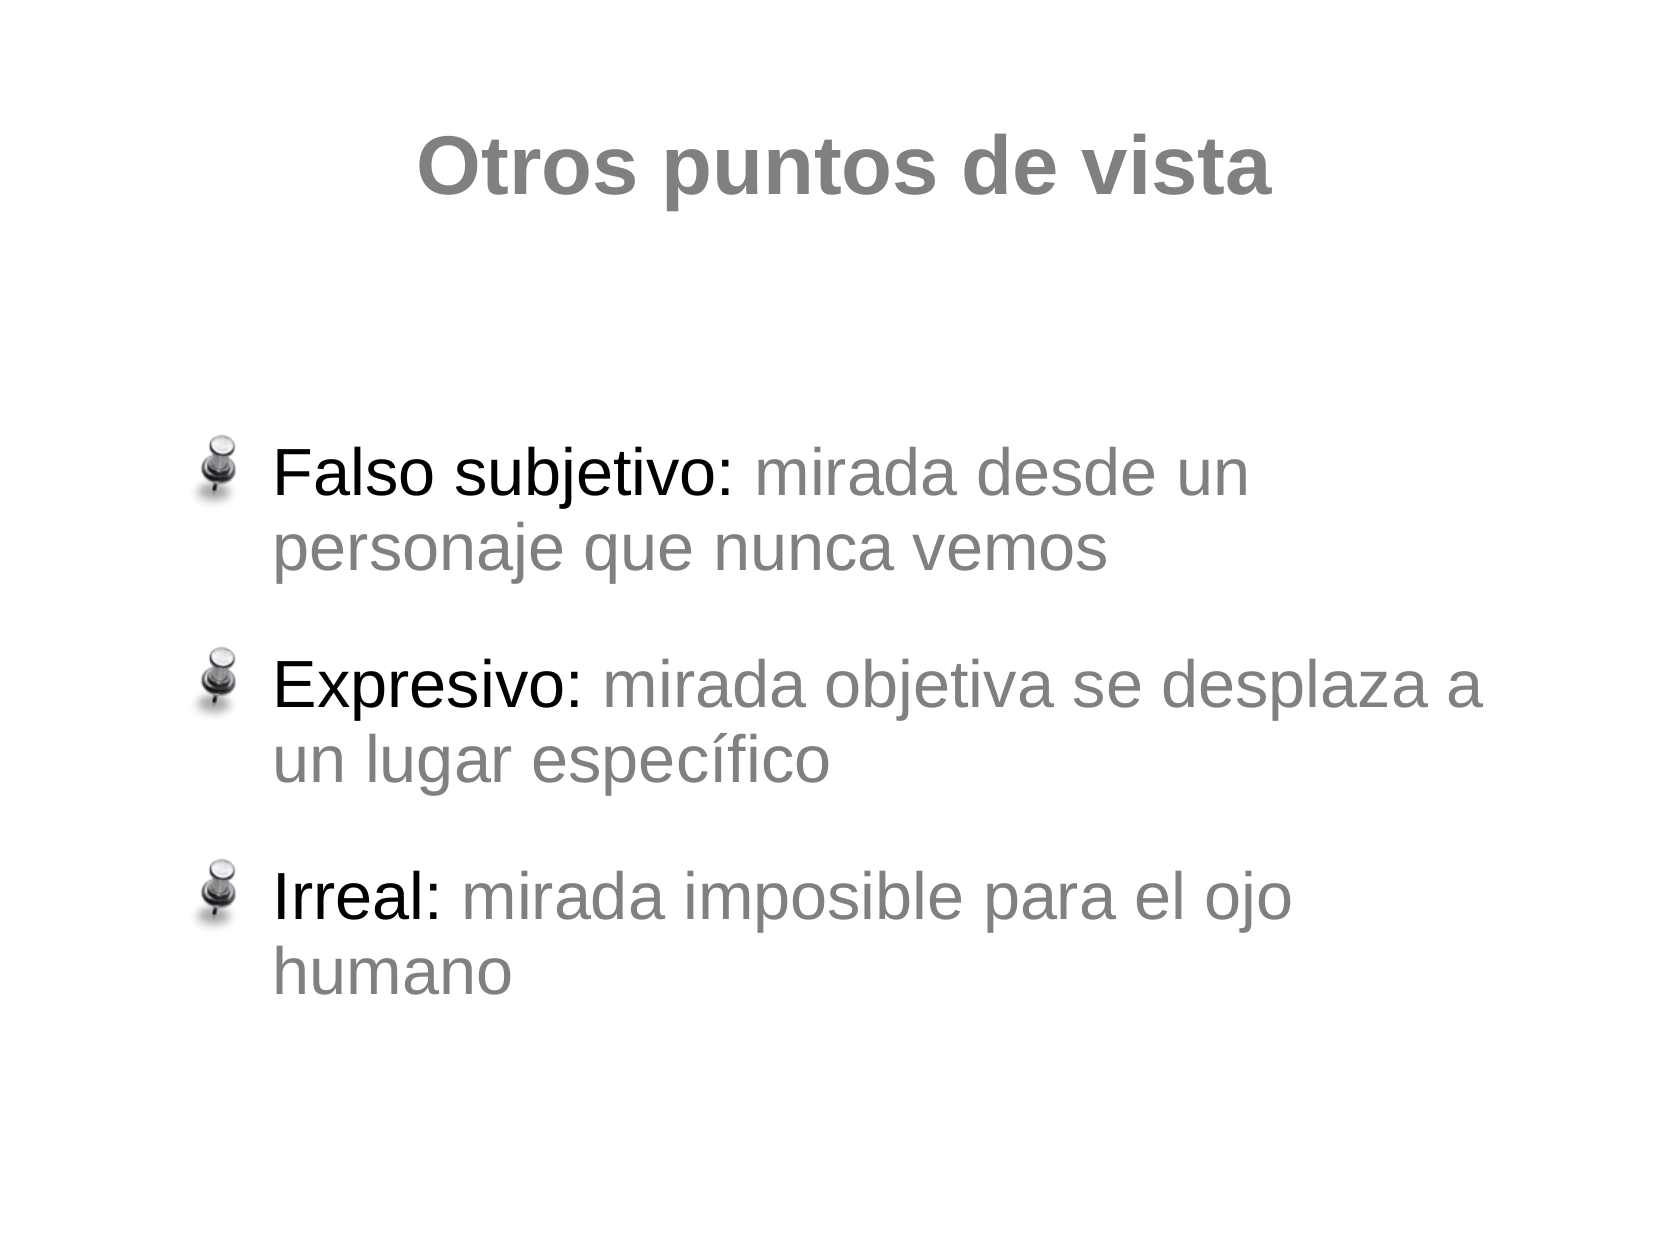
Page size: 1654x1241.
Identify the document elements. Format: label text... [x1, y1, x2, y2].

title Otros puntos de vista [116, 0, 1538, 324]
list Falso subjetivo: mirada desde un personaje que nunca vemos Expresivo: mirada objetiva se desplaza a un lugar específico Irreal: mirada imposible para el ojo humano [116, 324, 1538, 1139]
